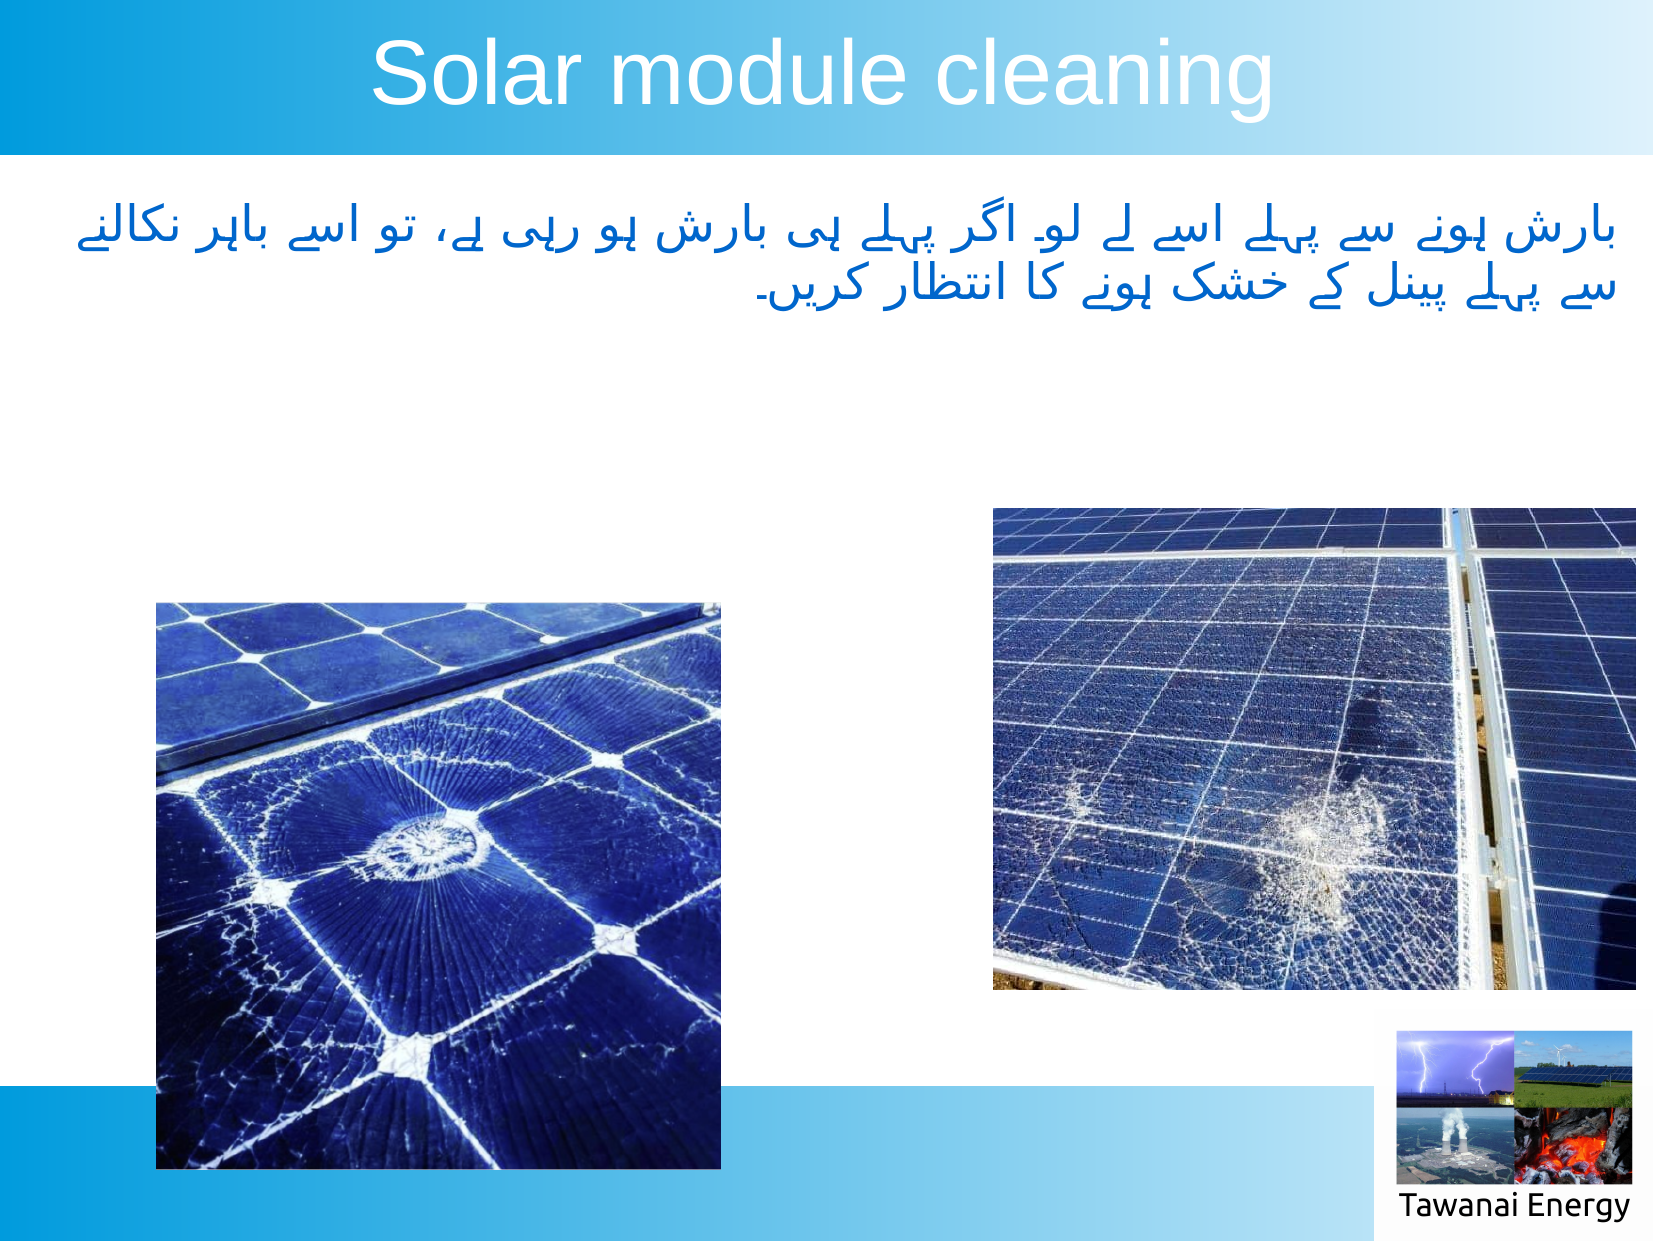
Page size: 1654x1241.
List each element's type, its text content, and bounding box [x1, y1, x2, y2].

list بارش ہونے سے پہلے اسے لے لو۔ اگر پہلے ہی بارش ہو رہی ہے، تو اسے باہر نکالنے سے پہلے پینل کے خشک ہونے کا انتظار کریں۔ [56, 195, 1621, 946]
picture [156, 602, 721, 1171]
picture [993, 508, 1636, 991]
title Solar module cleaning [79, 20, 1568, 126]
picture [1374, 1009, 1654, 1241]
